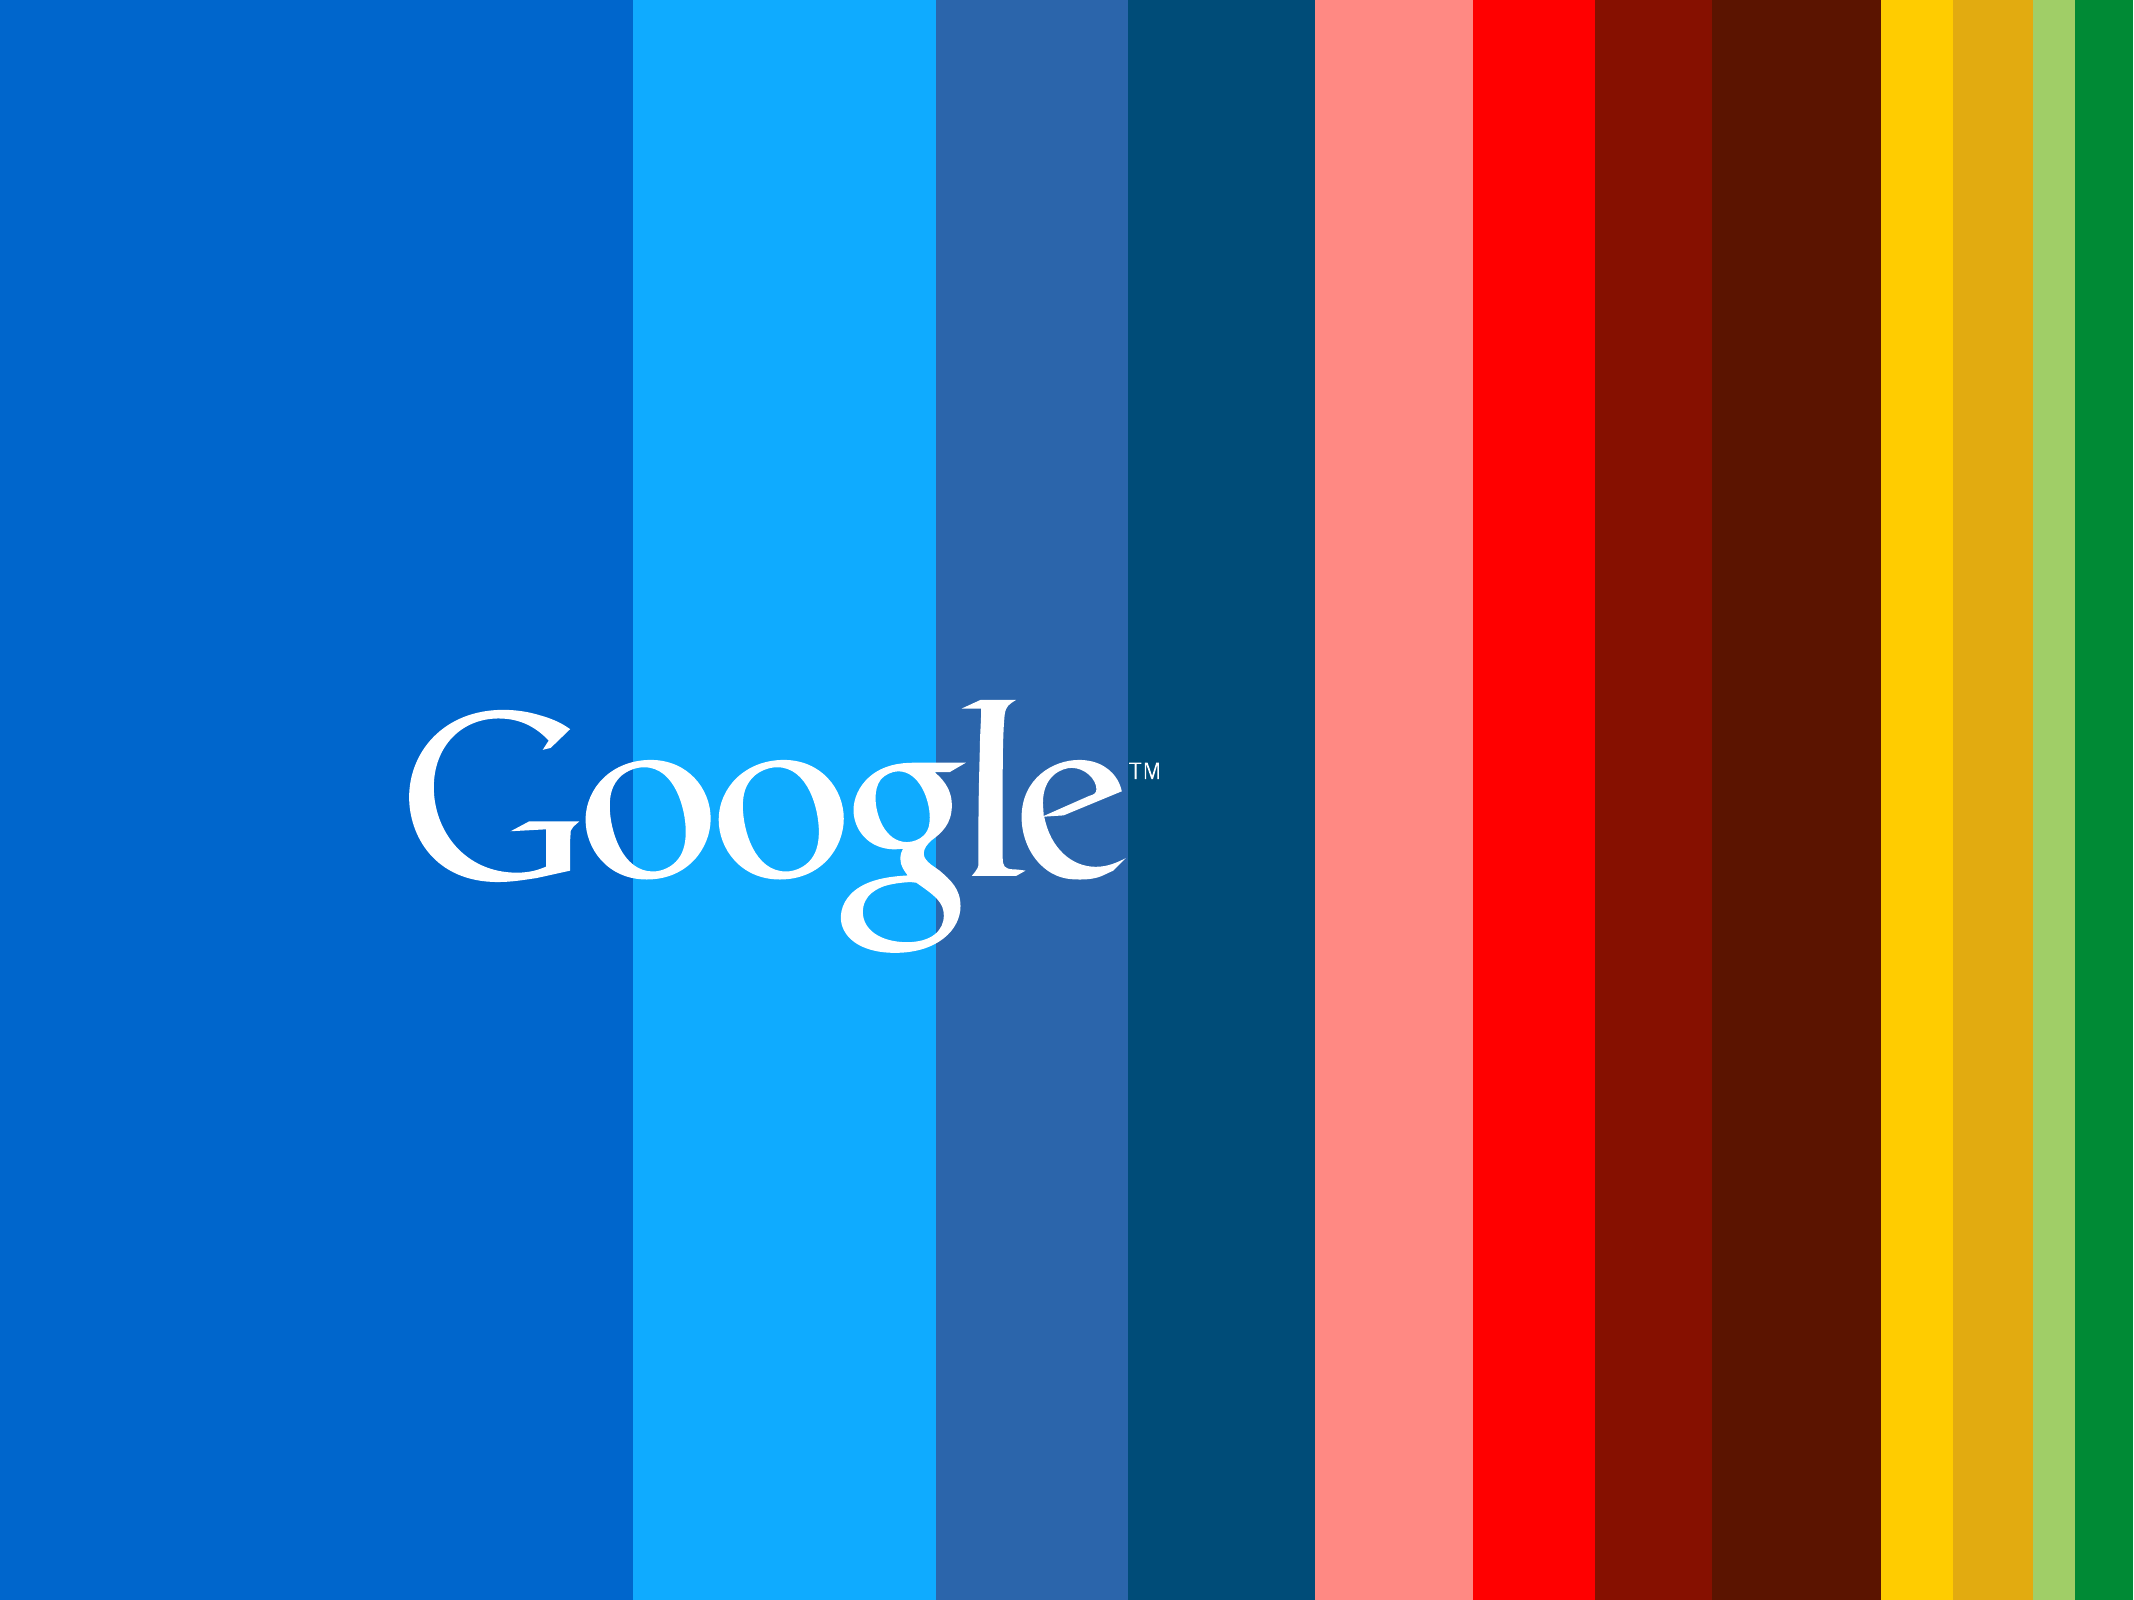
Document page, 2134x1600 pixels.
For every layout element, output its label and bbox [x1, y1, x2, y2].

text_box [0, 0, 2133, 1600]
